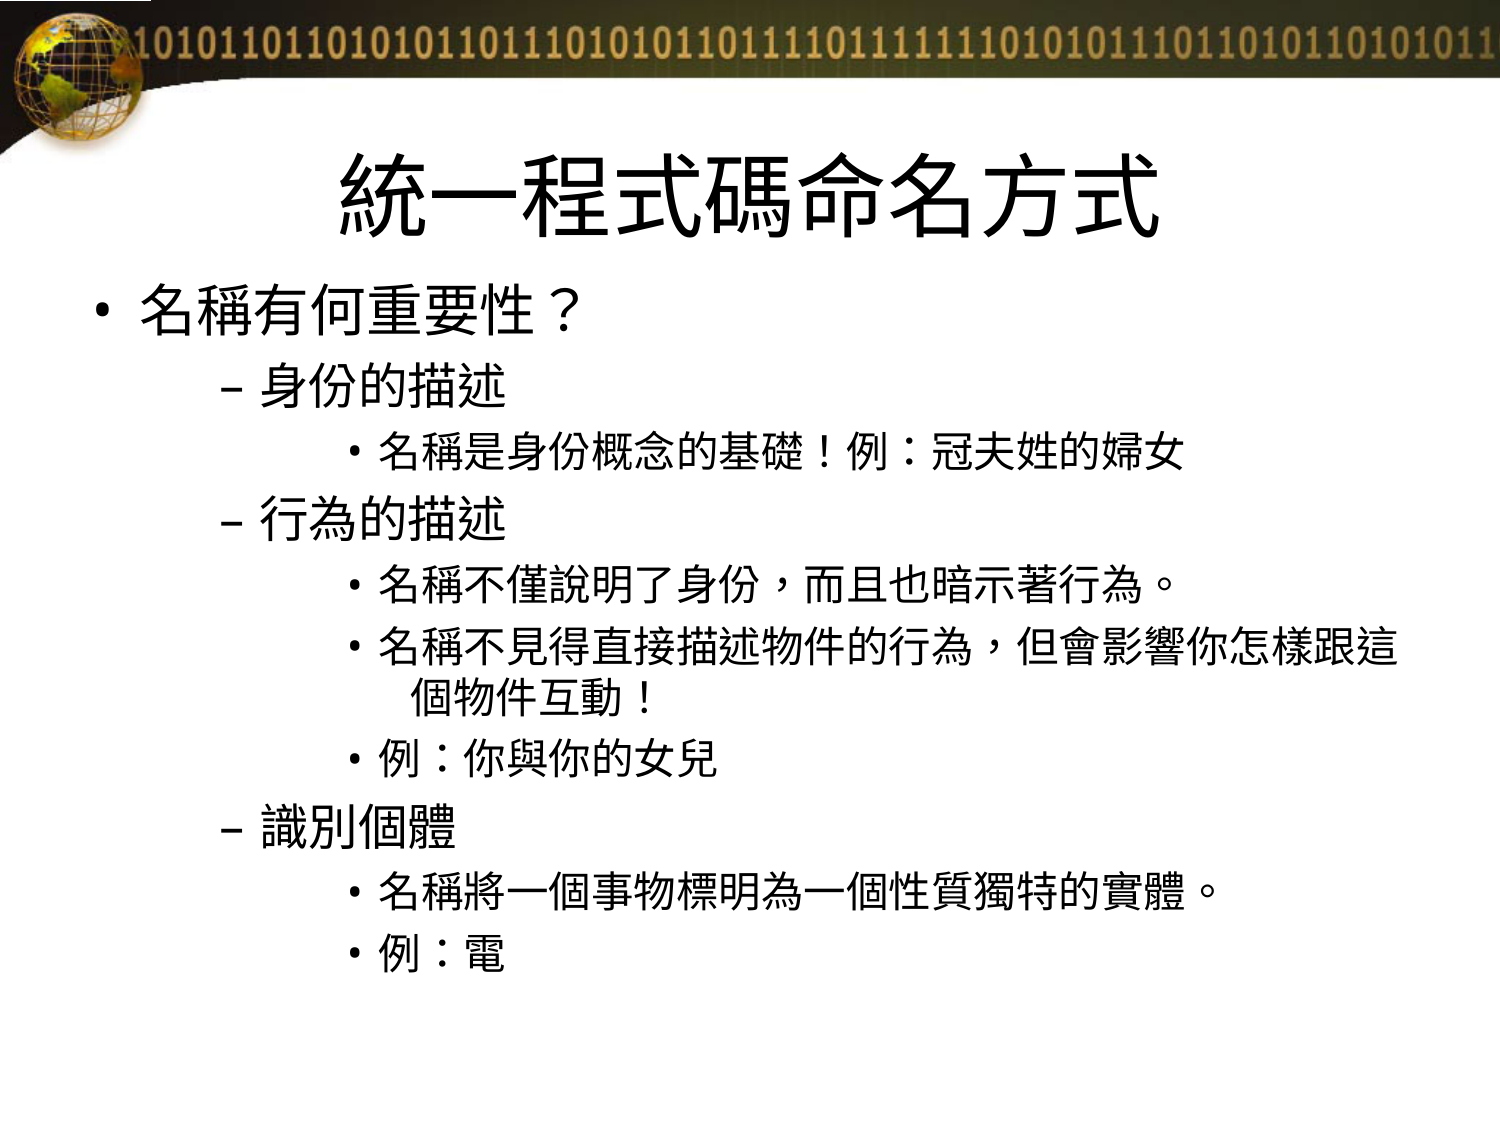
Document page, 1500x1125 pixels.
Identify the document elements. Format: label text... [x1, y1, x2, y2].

title 統一程式碼命名方式 [112, 99, 1388, 267]
list 名稱有何重要性？ 身份的描述 名稱是身份概念的基礎！例：冠夫姓的婦女 行為的描述 名稱不僅說明了身份，而且也暗示著行為。 名稱不見得直接描述物件的行為，但會影響你怎樣跟這個物件互動！ 例：你與你的女兒 識別個體 名稱將一個事物標明為一個性質獨特的實體。 例：電 [76, 267, 1424, 990]
